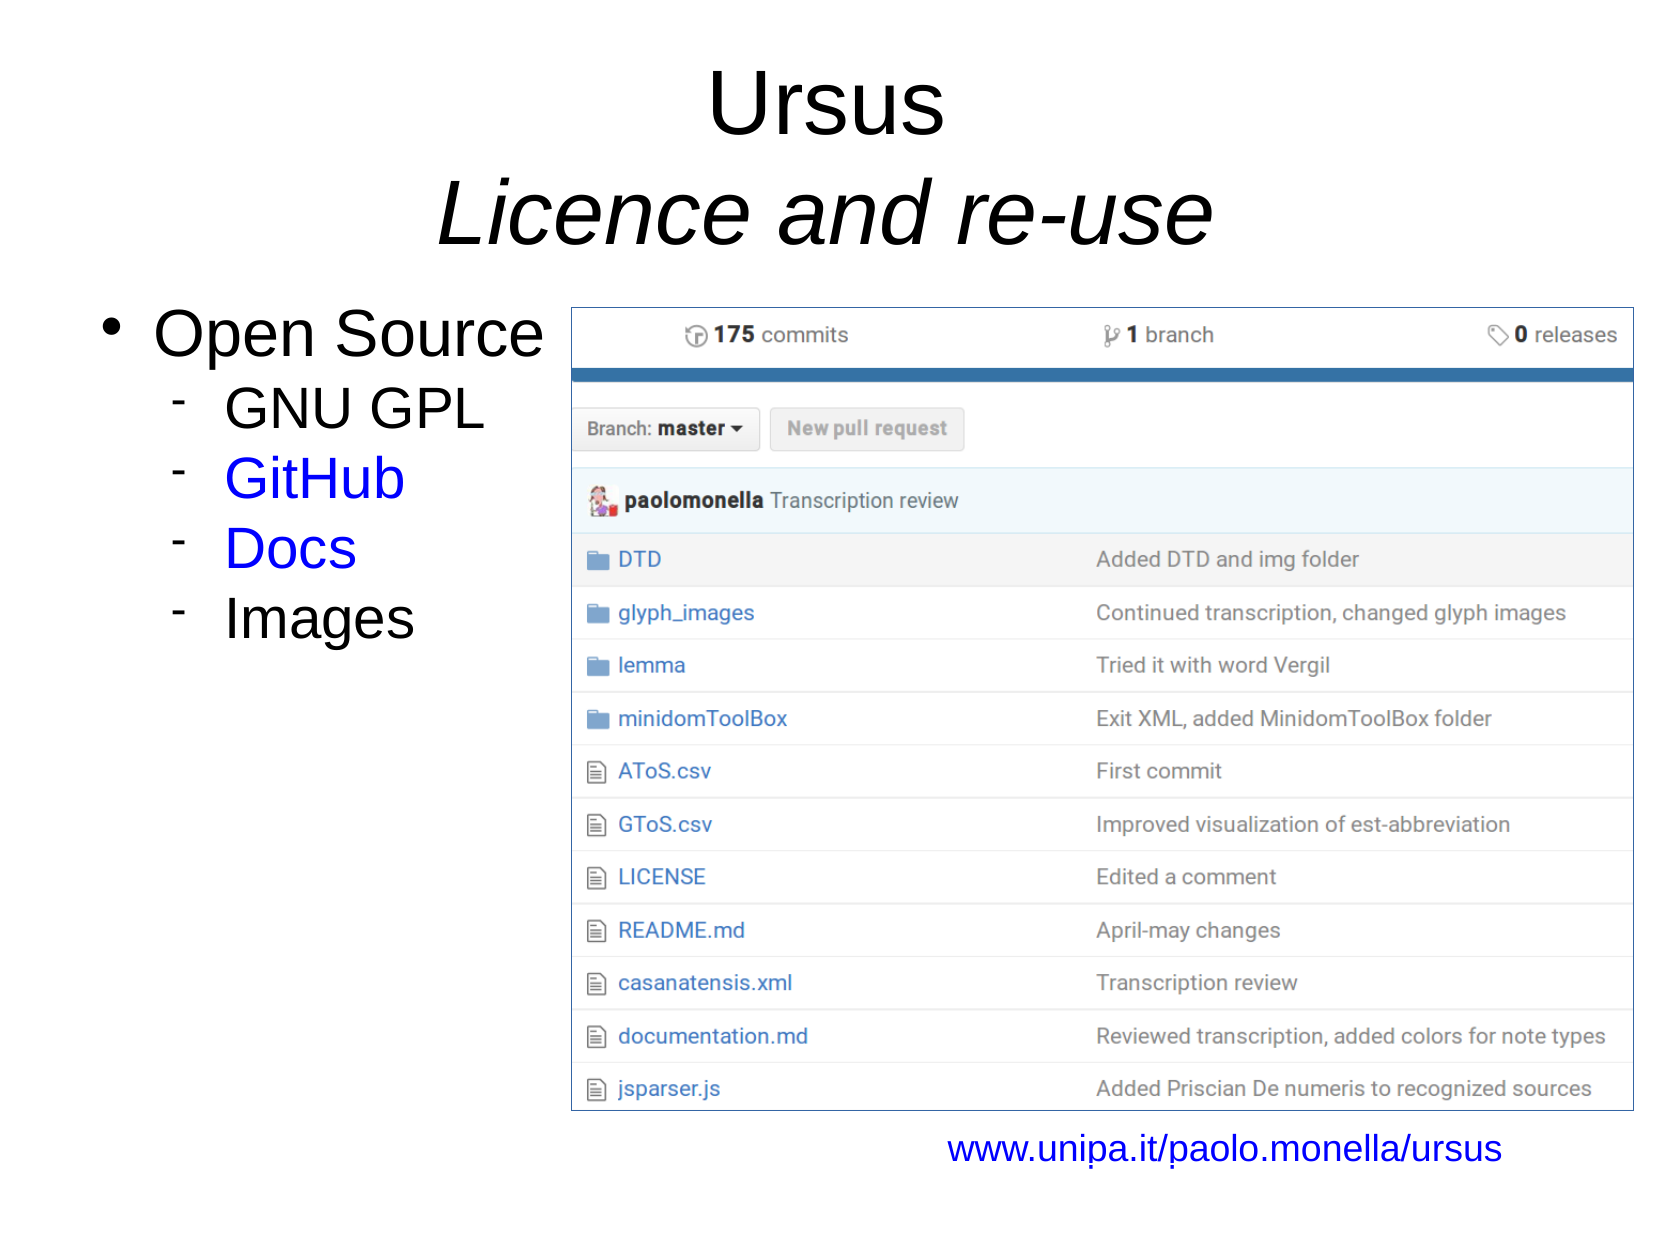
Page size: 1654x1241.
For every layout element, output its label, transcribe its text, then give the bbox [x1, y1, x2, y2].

text_box Open Source GNU GPL GitHub Docs Images [82, 290, 809, 1010]
picture [571, 307, 1634, 1111]
text_box Ursus Licence and re-use [82, 49, 1571, 257]
text_box www.unipa.it/paolo.monella/ursus [933, 1116, 1548, 1216]
